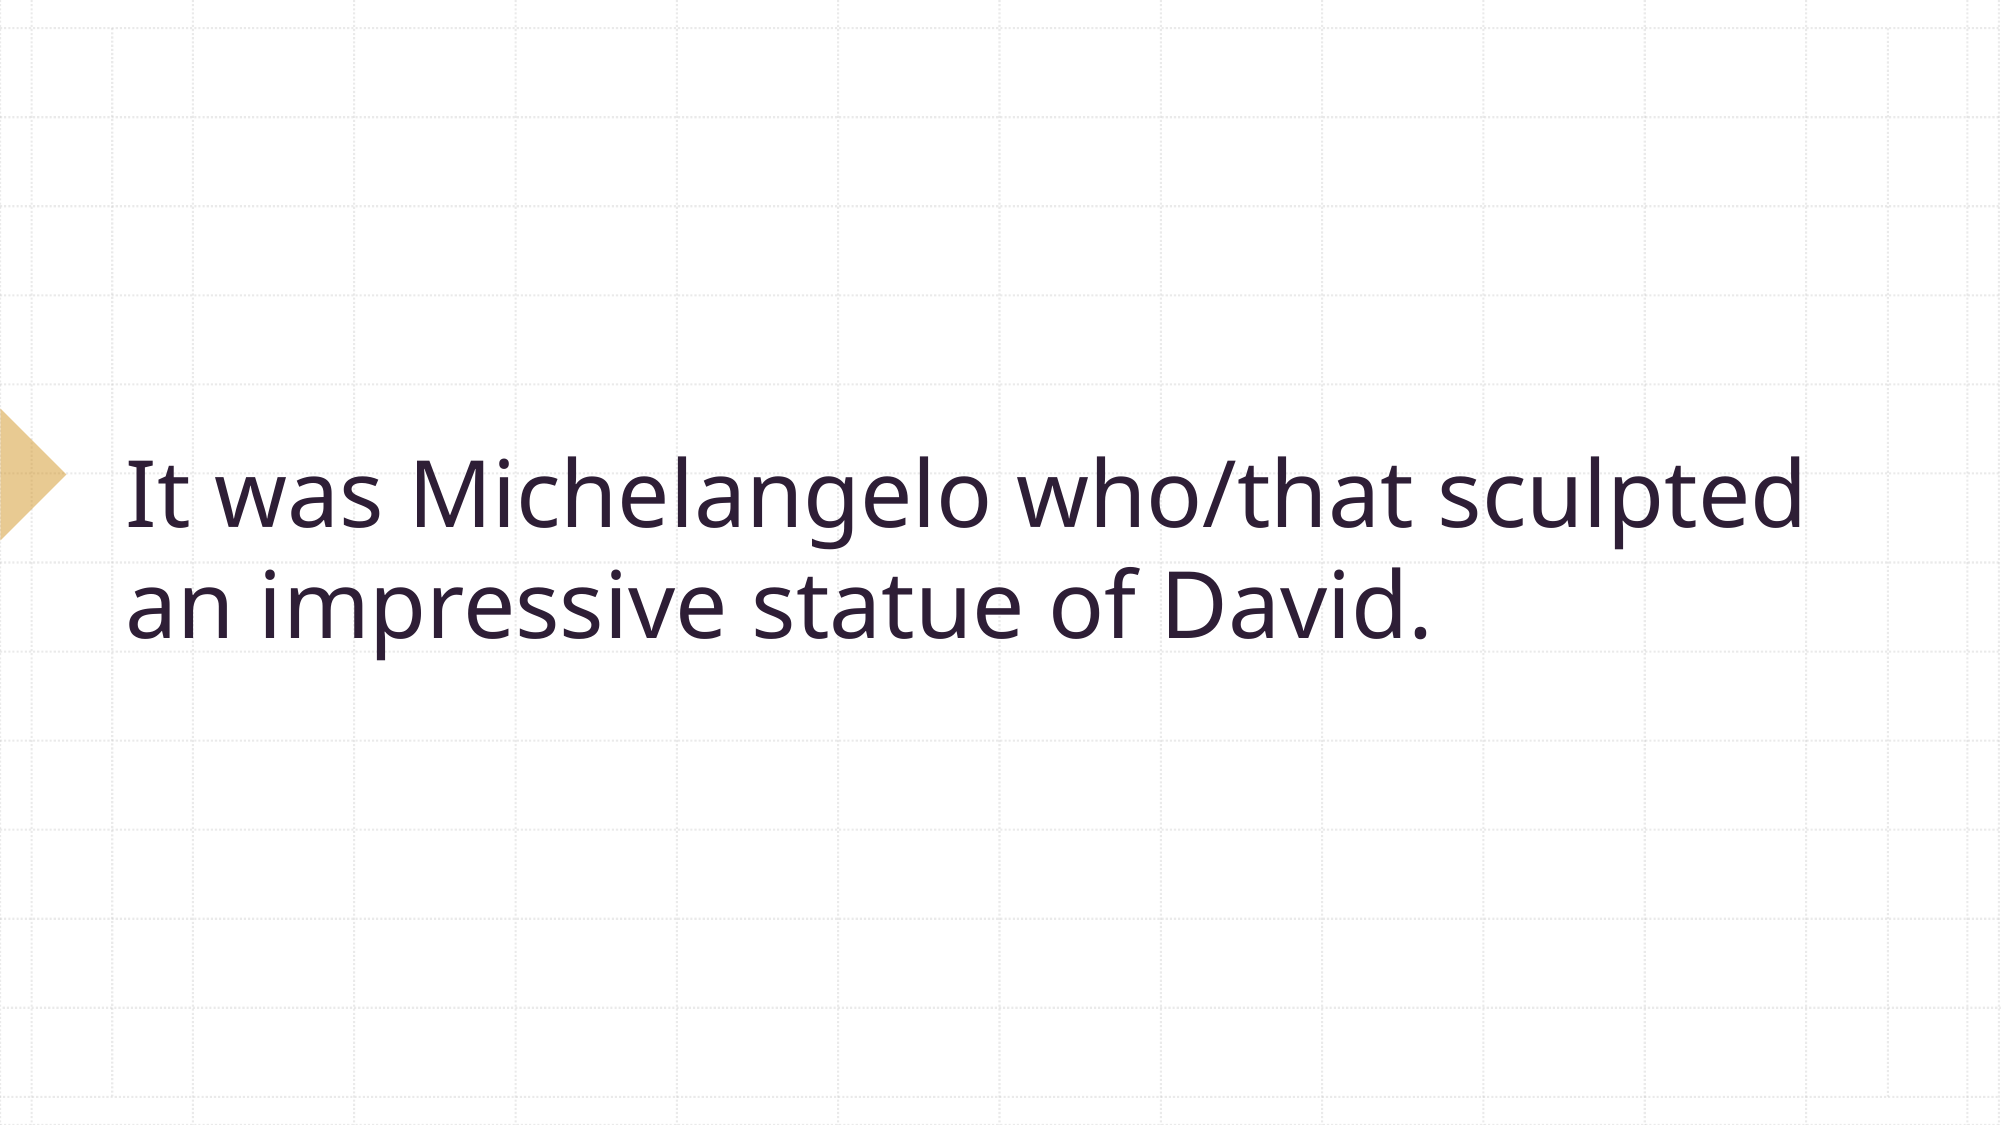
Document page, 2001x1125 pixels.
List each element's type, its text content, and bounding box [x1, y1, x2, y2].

title It was Michelangelo who/that sculpted an impressive statue of David. [110, 342, 1949, 666]
